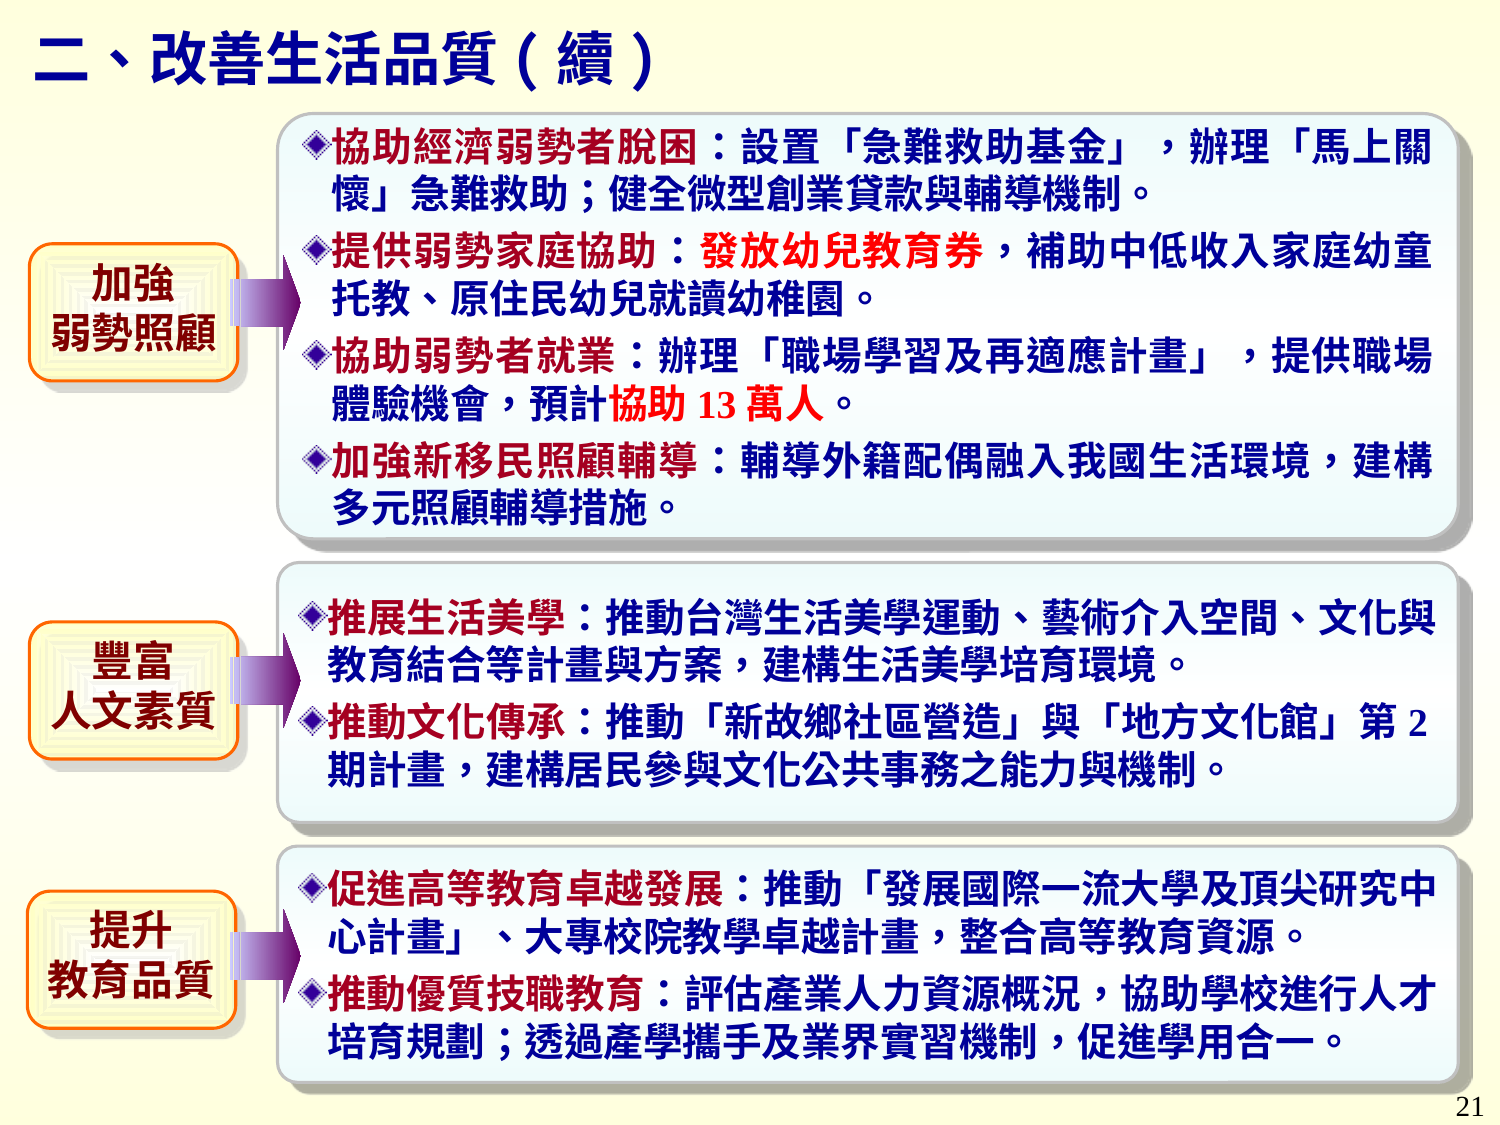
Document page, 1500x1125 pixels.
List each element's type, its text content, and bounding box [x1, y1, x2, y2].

text_box 促進高等教育卓越發展：推動「發展國際一流大學及頂尖研究中心計畫」、大專校院教學卓越計畫，整合高等教育資源。 推動優質技職教育：評估產業人力資源概況，協助學校進行人才培育規劃；透過產學攜手及業界實習機制，促進學用合一。 [277, 846, 1459, 1083]
picture [302, 445, 332, 474]
picture [298, 601, 328, 631]
picture [302, 130, 332, 160]
text_box 協助經濟弱勢者脫困：設置「急難救助基金」，辦理「馬上關懷」急難救助；健全微型創業貸款與輔導機制。 提供弱勢家庭協助：發放幼兒教育券，補助中低收入家庭幼童托教、原住民幼兒就讀幼稚園。 協助弱勢者就業：辦理「職場學習及再適應計畫」，提供職場體驗機會，預計協助13萬人。 加強新移民照顧輔導：輔導外籍配偶融入我國生活環境，建構多元照顧輔導措施。 [277, 113, 1459, 539]
text_box 豐富 人文素質 [29, 621, 238, 760]
picture [302, 235, 332, 265]
text_box [241, 633, 302, 728]
picture [302, 340, 332, 370]
picture [298, 873, 327, 903]
text_box [241, 255, 302, 351]
picture [298, 706, 328, 736]
text_box 推展生活美學：推動台灣生活美學運動、藝術介入空間、文化與教育結合等計畫與方案，建構生活美學培育環境。 推動文化傳承：推動「新故鄉社區營造」與「地方文化館」第2期計畫，建構居民參與文化公共事務之能力與機制。 [277, 562, 1459, 823]
picture [298, 978, 327, 1008]
text_box [235, 279, 239, 326]
text_box 加強 弱勢照顧 [29, 243, 238, 381]
text_box [241, 908, 302, 1004]
text_box [235, 657, 239, 704]
text_box 二、改善生活品質(續) [17, 7, 703, 100]
text_box 提升 教育品質 [27, 891, 236, 1029]
text_box [235, 932, 239, 980]
